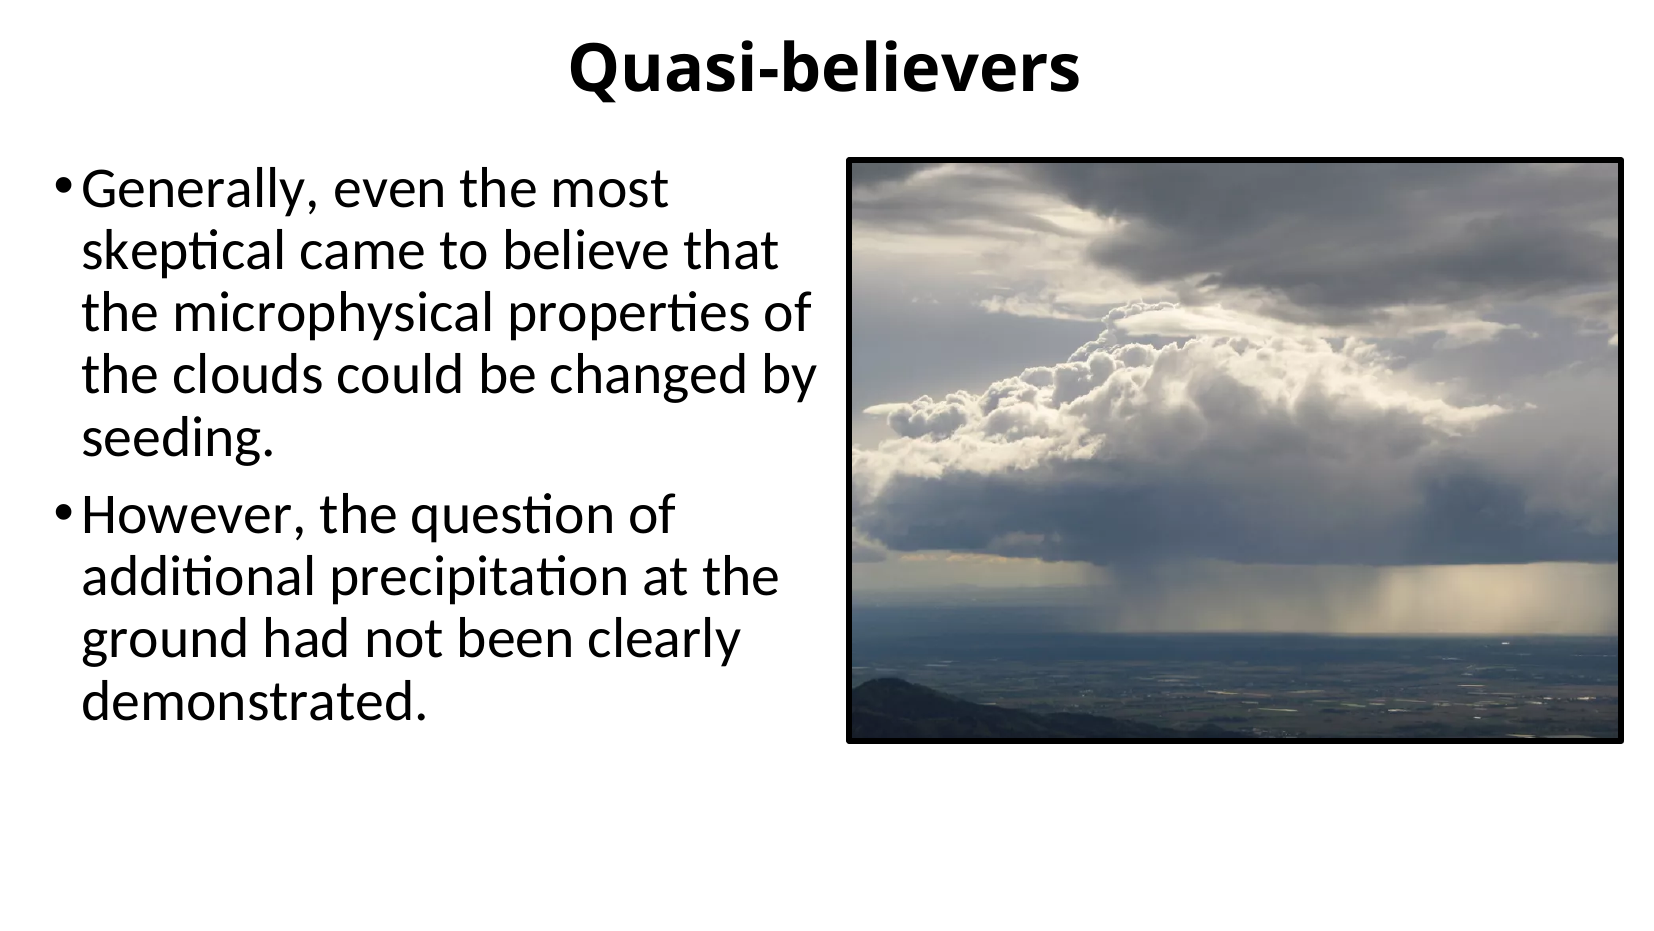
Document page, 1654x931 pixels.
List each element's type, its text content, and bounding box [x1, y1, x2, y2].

picture [852, 163, 1619, 739]
list Generally, even the most skeptical came to believe that the microphysical properties of the clouds could be changed by seeding. However, the question of additional precipitation at the ground had not been clearly demonstrated. [38, 150, 863, 741]
title Quasi-believers [0, 19, 1651, 121]
